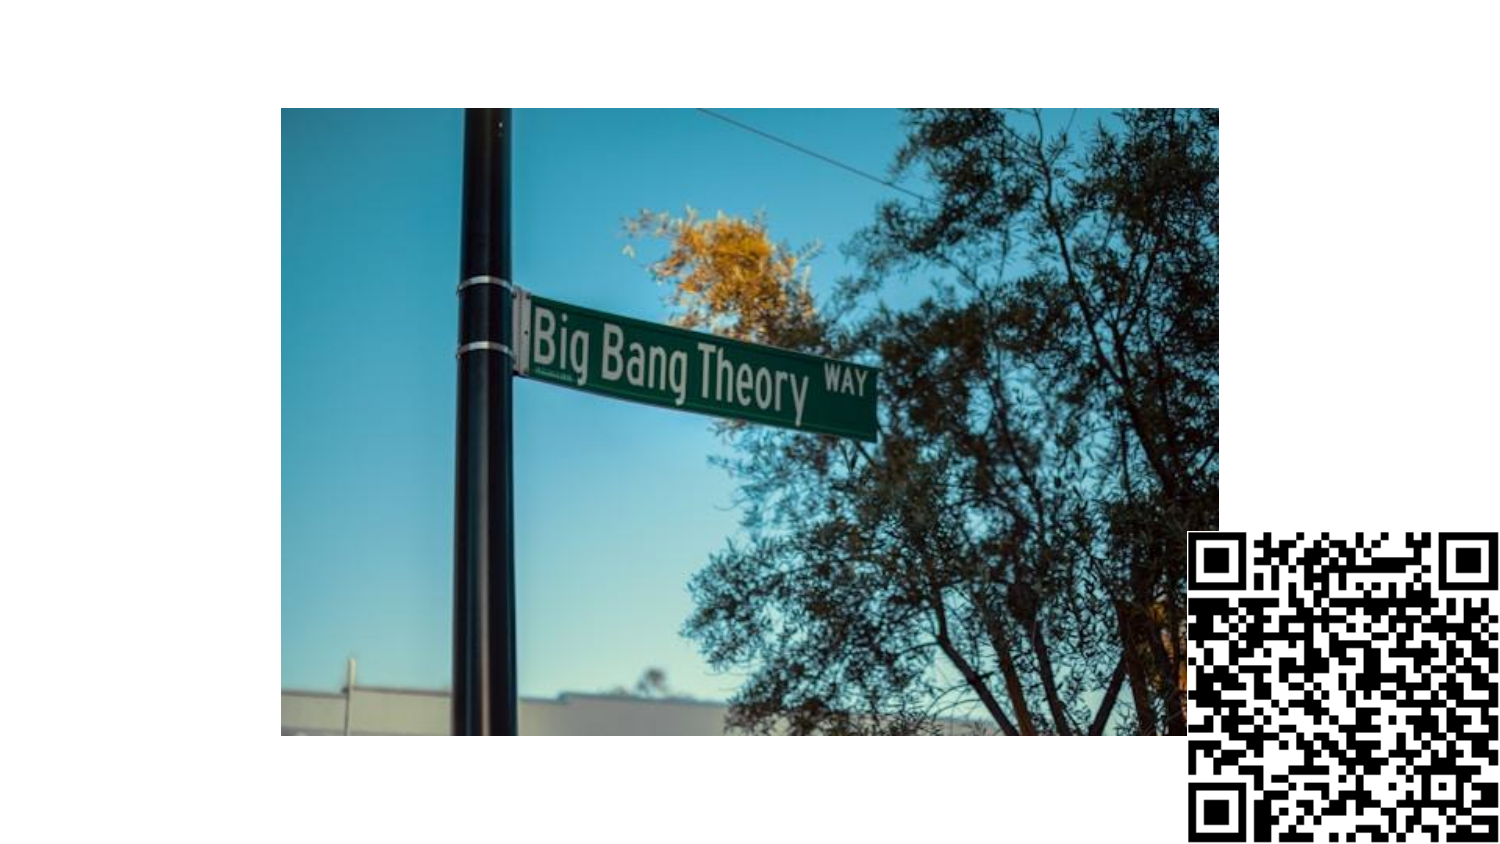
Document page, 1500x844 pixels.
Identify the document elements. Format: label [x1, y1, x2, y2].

picture [281, 108, 1500, 844]
